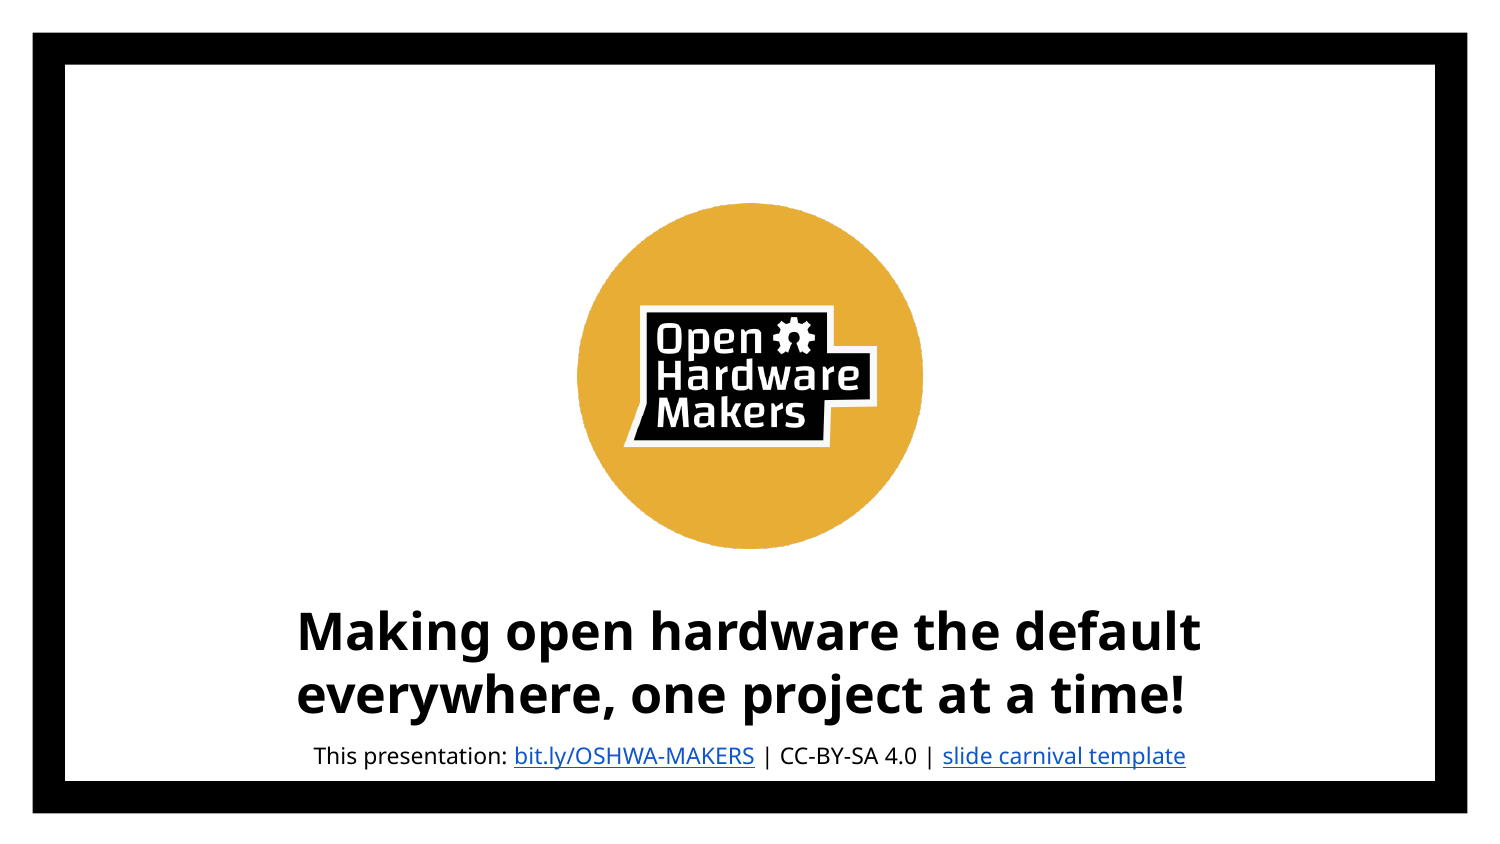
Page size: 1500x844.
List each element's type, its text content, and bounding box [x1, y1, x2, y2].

title Making open hardware the default everywhere, one project at a time! [281, 548, 1219, 726]
text_box This presentation: bit.ly/OSHWA-MAKERS | CC-BY-SA 4.0 | slide carnival template [244, 726, 1256, 789]
picture [577, 203, 923, 549]
